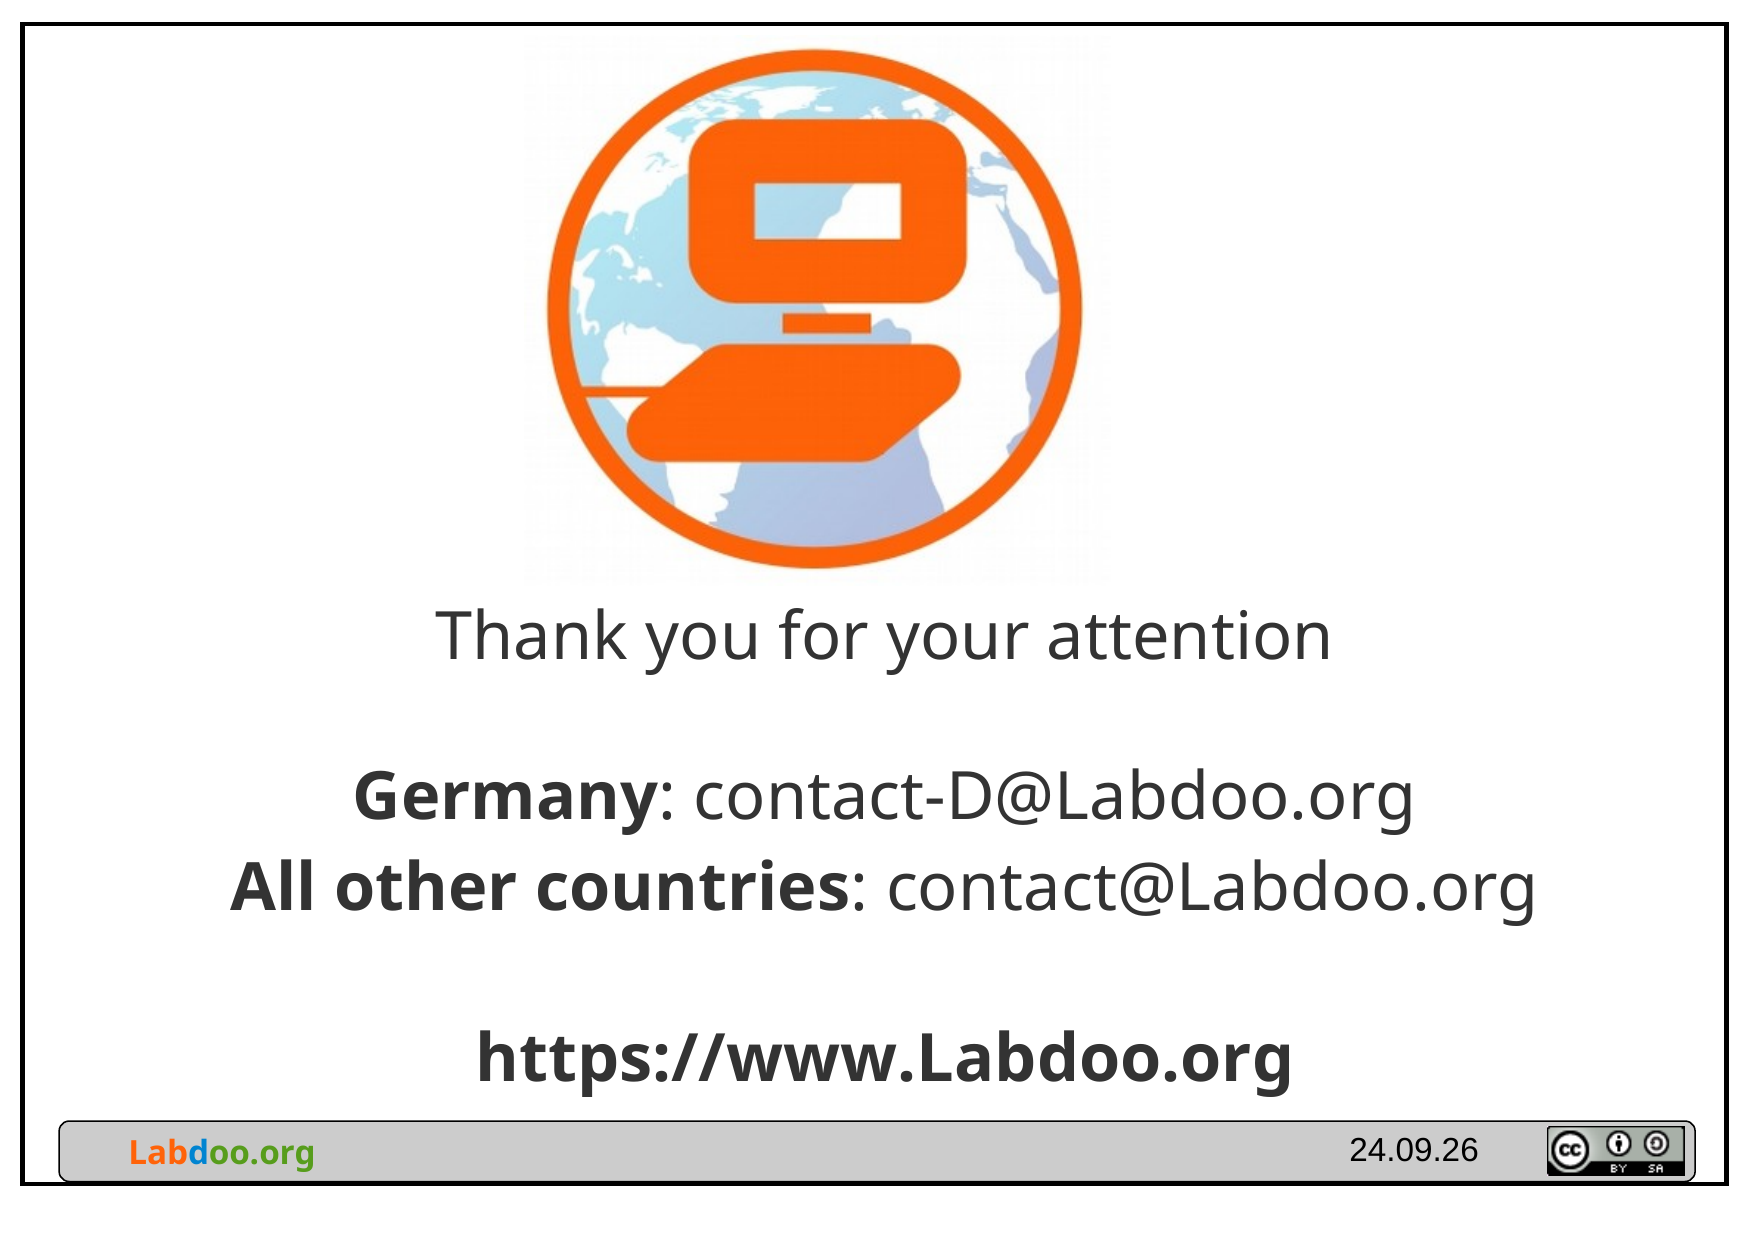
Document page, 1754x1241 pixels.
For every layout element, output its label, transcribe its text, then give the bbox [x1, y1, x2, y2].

text_box Thank you for your attention Germany: contact-D@Labdoo.org All other countries: contact@Labdoo.org https://www.Labdoo.org [79, 585, 1692, 1231]
picture [524, 35, 1111, 585]
